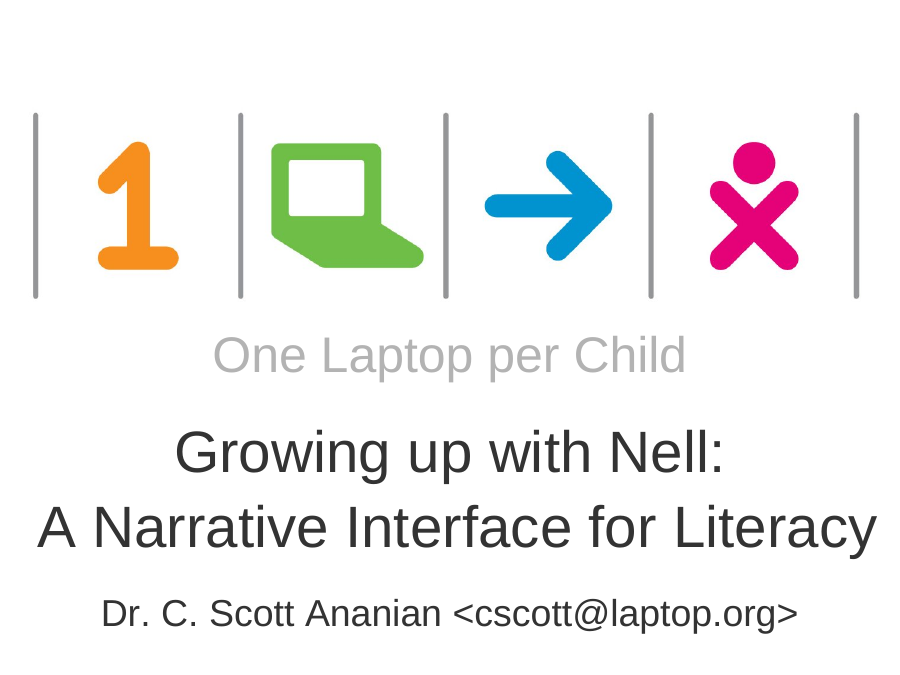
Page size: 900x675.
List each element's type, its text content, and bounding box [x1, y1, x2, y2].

text_box Growing up with Nell: A Narrative Interface for Literacy Dr. C. Scott Ananian <cscott@laptop.org> [0, 374, 900, 670]
text_box One Laptop per Child [197, 317, 703, 391]
picture [0, 69, 900, 345]
